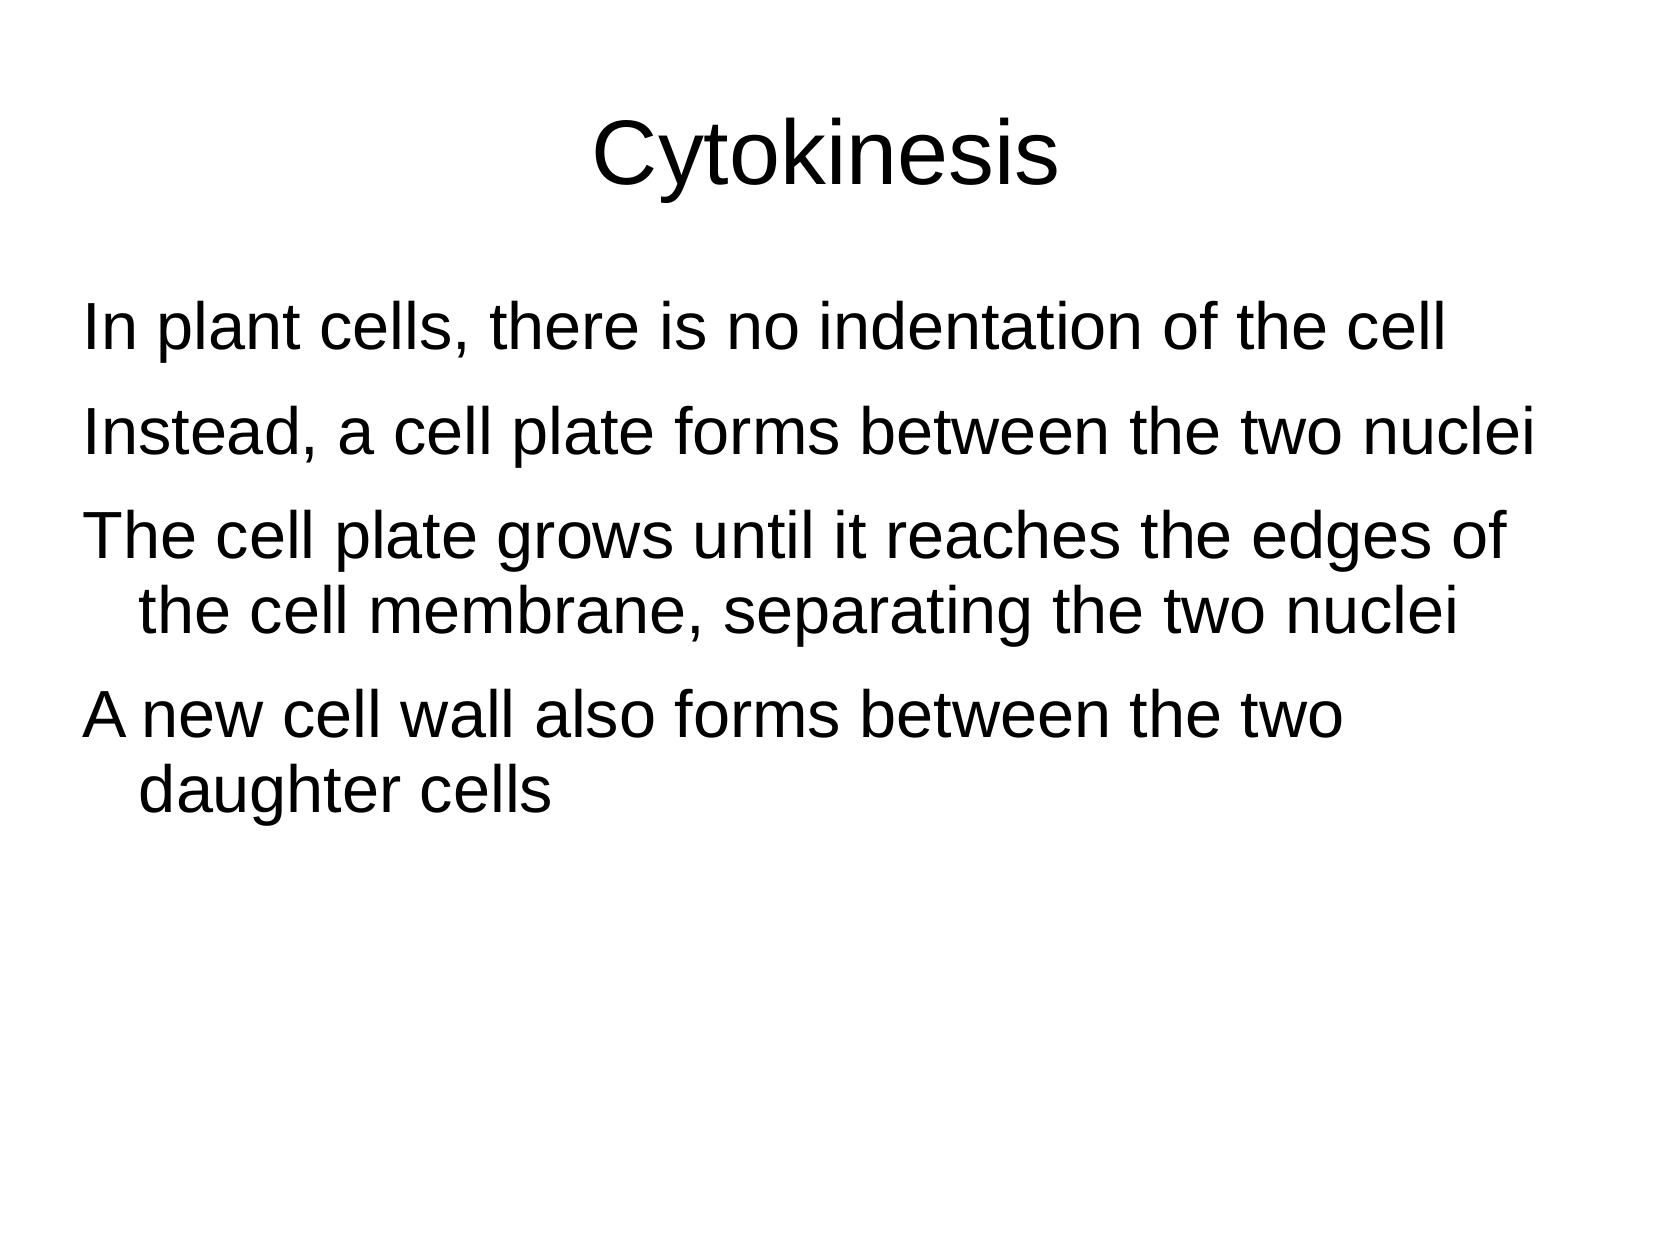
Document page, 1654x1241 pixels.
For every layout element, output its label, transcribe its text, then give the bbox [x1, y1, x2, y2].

list In plant cells, there is no indentation of the cell Instead, a cell plate forms between the two nuclei The cell plate grows until it reaches the edges of the cell membrane, separating the two nuclei A new cell wall also forms between the two daughter cells [82, 289, 1571, 1094]
title Cytokinesis [82, 49, 1571, 257]
